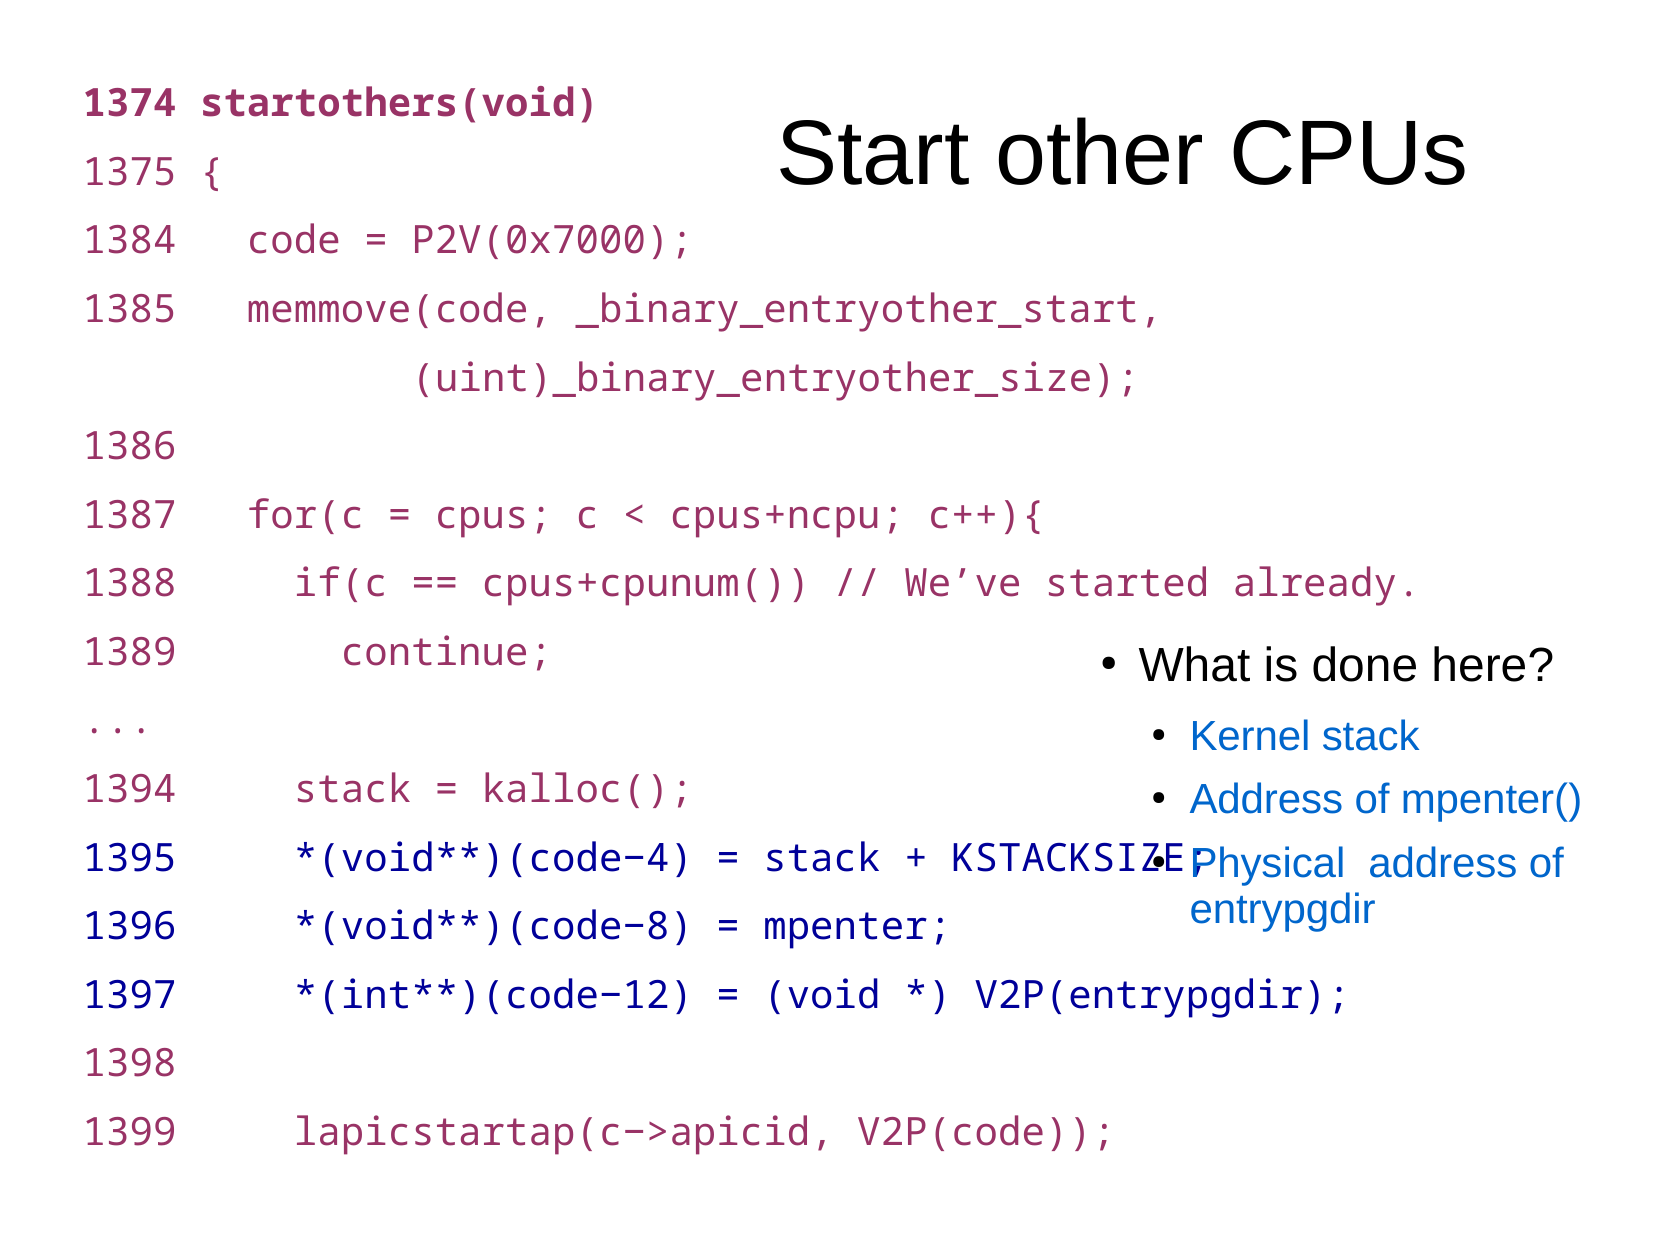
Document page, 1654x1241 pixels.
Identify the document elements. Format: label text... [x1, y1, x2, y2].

title Start other CPUs [675, 49, 1571, 257]
list 1374 startothers(void) 1375 { 1384 code = P2V(0x7000); 1385 memmove(code, _binary_entryother_start, (uint)_binary_entryother_size); 1386 1387 for(c = cpus; c < cpus+ncpu; c++){ 1388 if(c == cpus+cpunum()) // We’ve started already. 1389 continue; ... 1394 stack = kalloc(); 1395 *(void**)(code−4) = stack + KSTACKSIZE; 1396 *(void**)(code−8) = mpenter; 1397 *(int**)(code−12) = (void *) V2P(entrypgdir); 1398 1399 lapicstartap(c−>apicid, V2P(code)); [82, 75, 1571, 1163]
list What is done here? Kernel stack Address of mpenter() Physical address of entrypgdir [1087, 637, 1613, 938]
